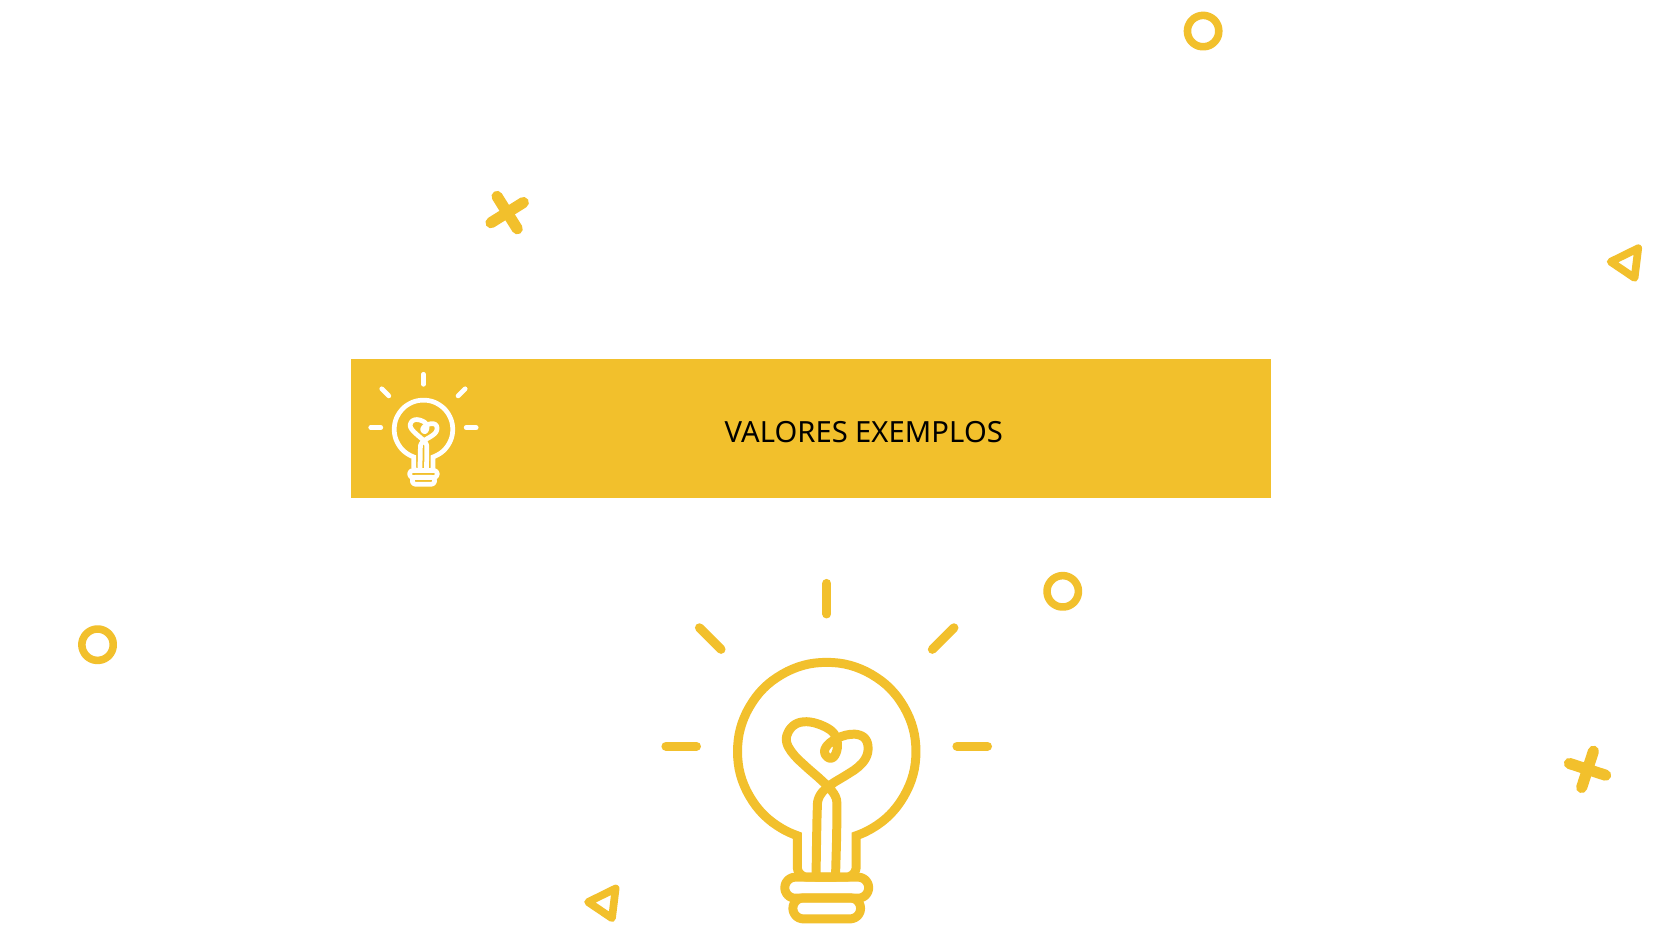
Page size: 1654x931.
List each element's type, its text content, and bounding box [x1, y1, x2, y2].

text_box VALORES EXEMPLOS [487, 339, 1241, 523]
